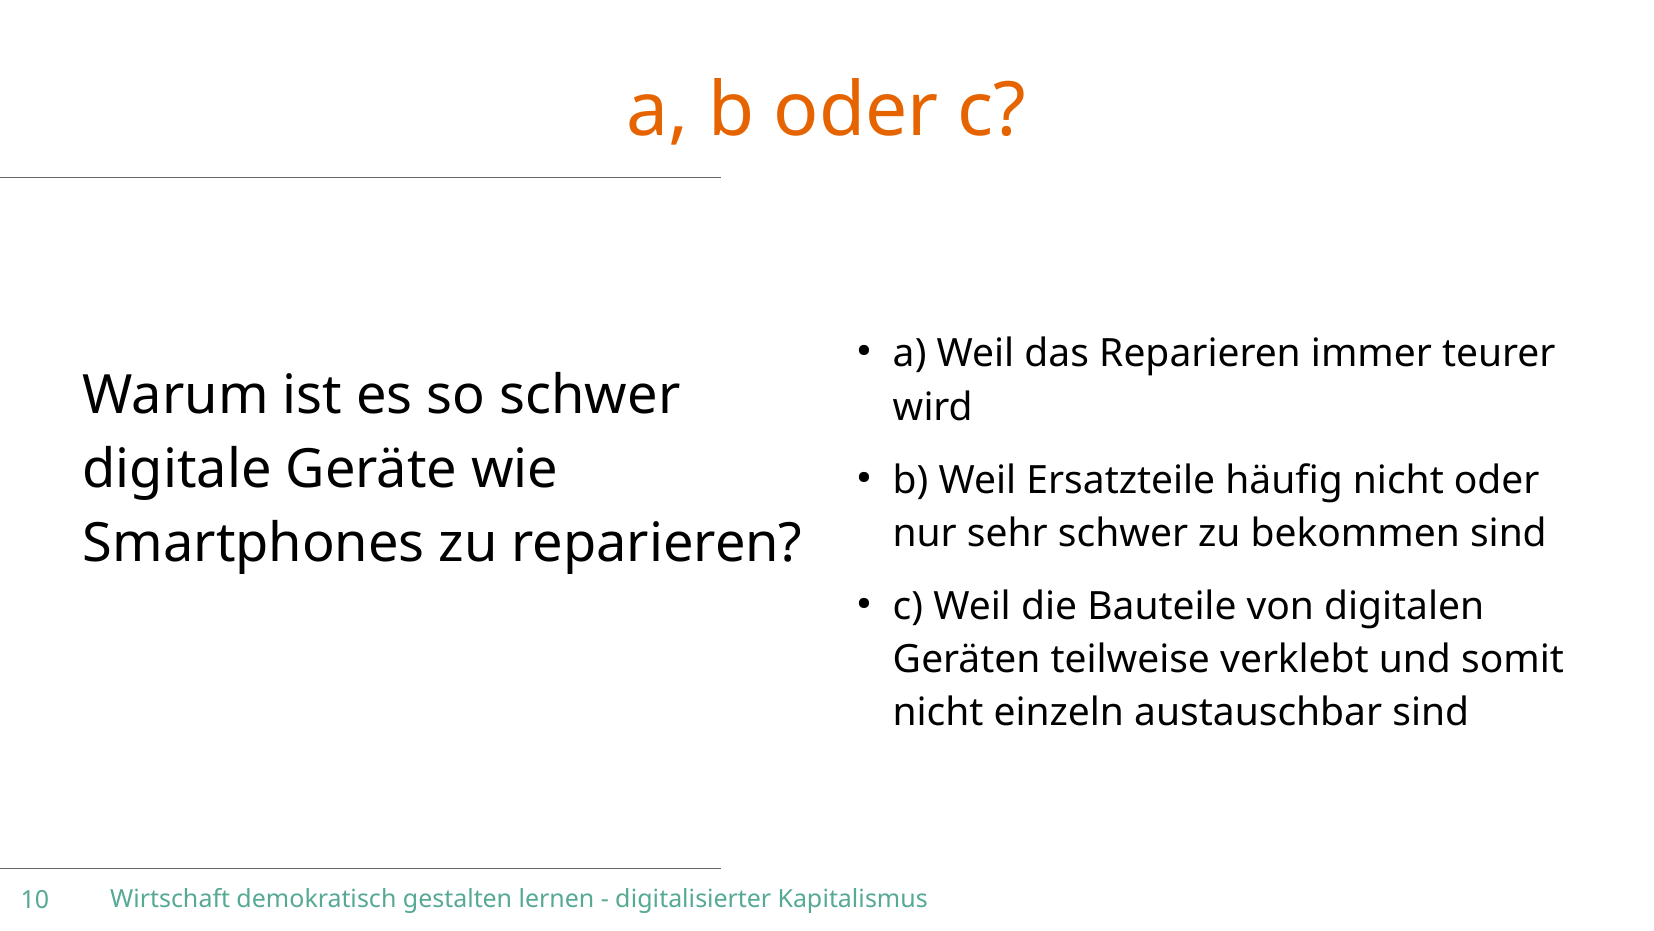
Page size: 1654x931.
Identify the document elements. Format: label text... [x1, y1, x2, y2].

list a) Weil das Reparieren immer teurer wird b) Weil Ersatzteile häufig nicht oder nur sehr schwer zu bekommen sind c) Weil die Bauteile von digitalen Geräten teilweise verklebt und somit nicht einzeln austauschbar sind [845, 251, 1572, 792]
list Warum ist es so schwer digitale Geräte wie Smartphones zu reparieren? [82, 251, 809, 792]
title a, b oder c? [82, 54, 1571, 143]
